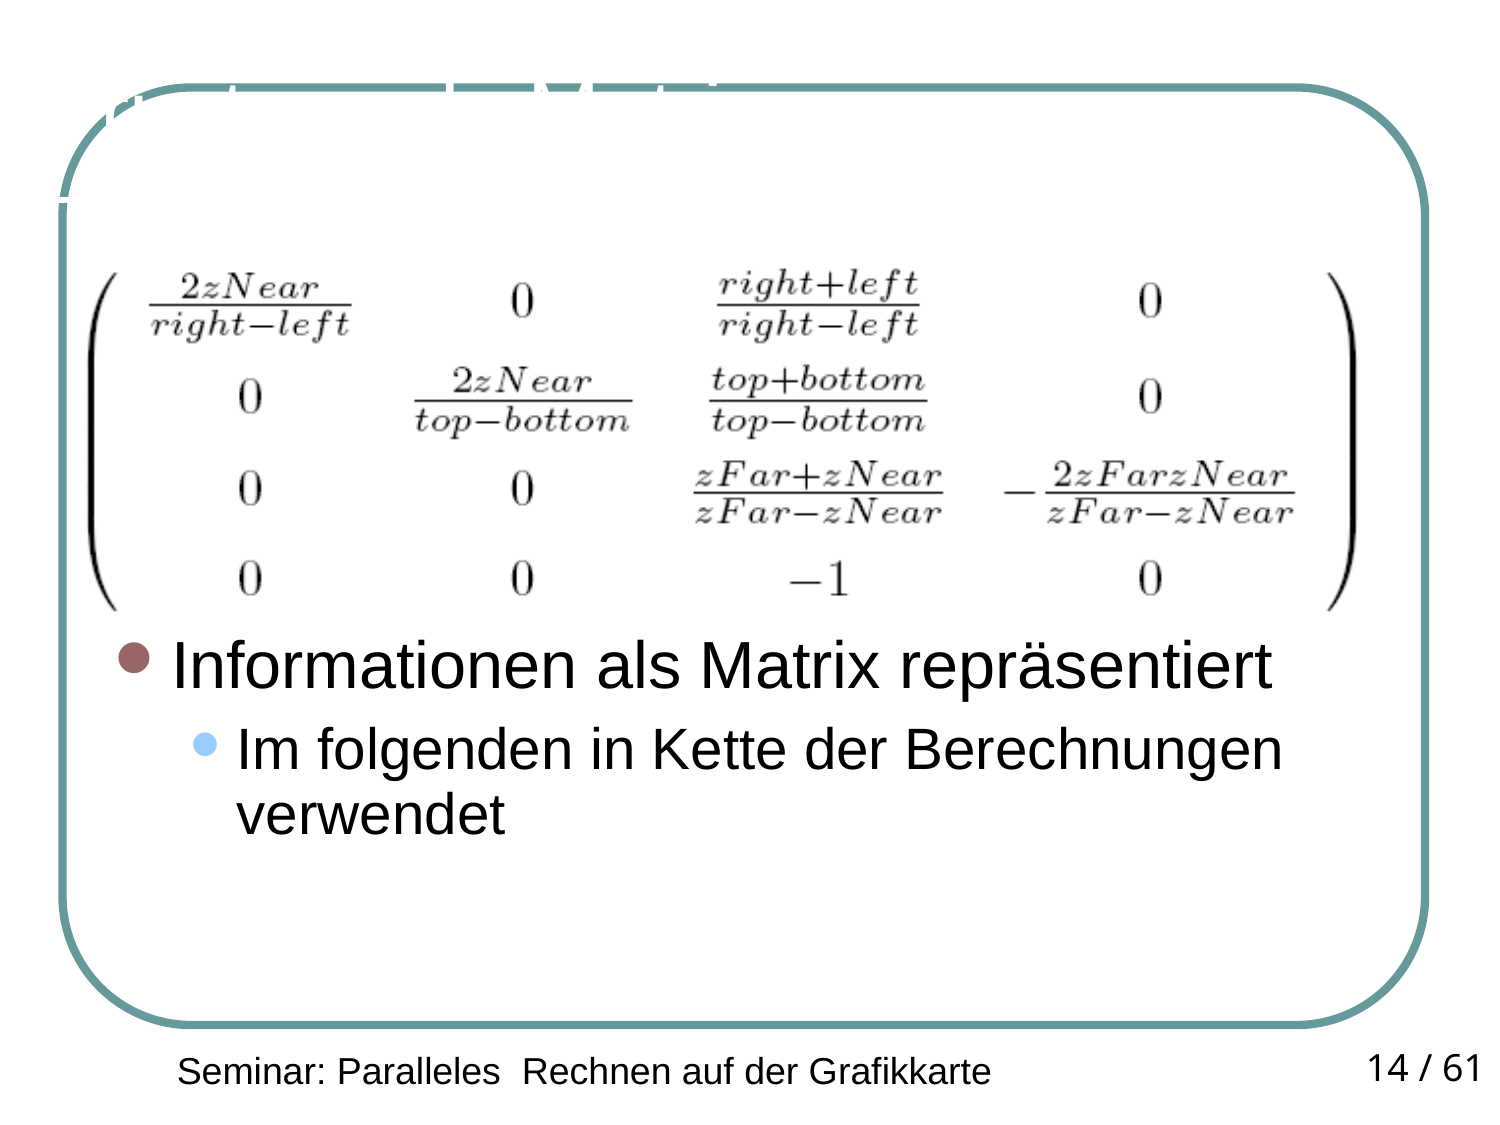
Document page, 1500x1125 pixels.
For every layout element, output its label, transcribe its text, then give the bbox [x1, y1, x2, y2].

list Informationen als Matrix repräsentiert Im folgenden in Kette der Berechnungen verwendet [99, 620, 1401, 989]
title Frustum als Matrix [31, 0, 1347, 233]
picture [82, 236, 1359, 615]
